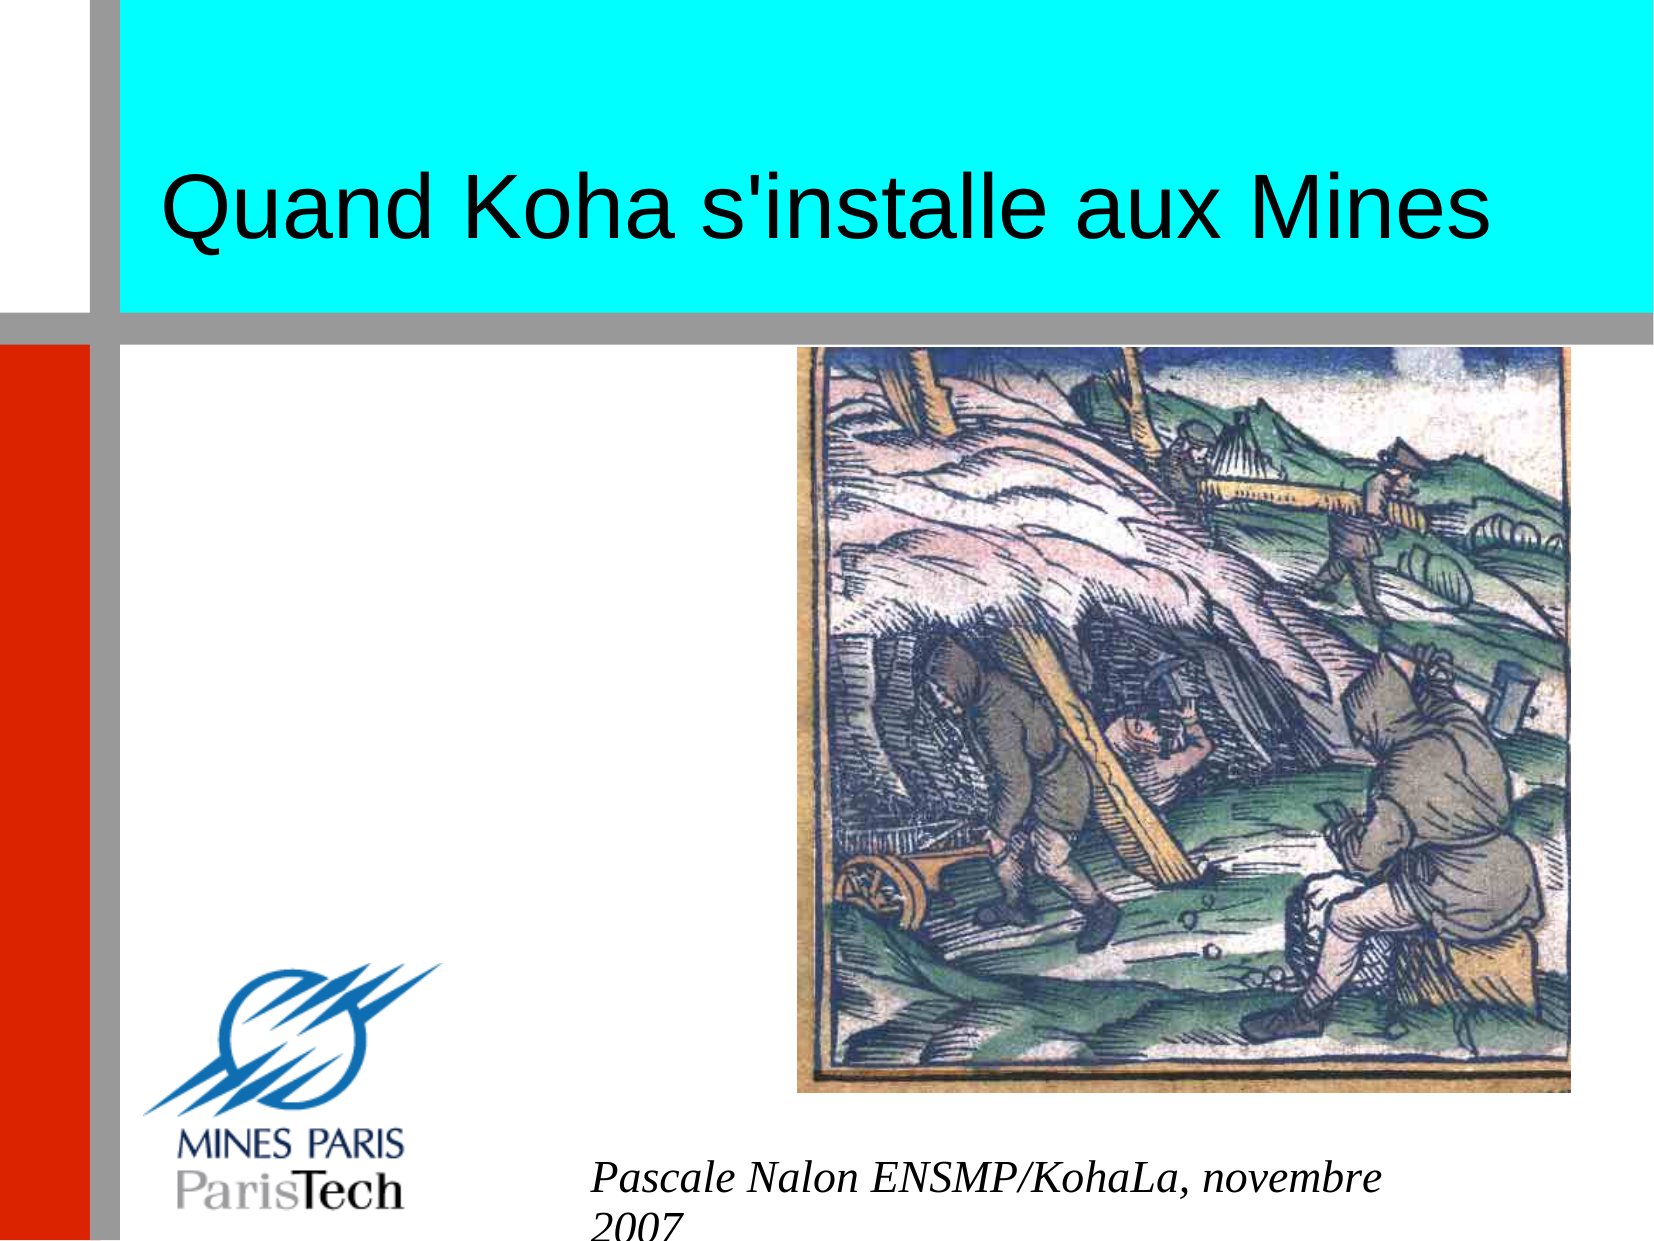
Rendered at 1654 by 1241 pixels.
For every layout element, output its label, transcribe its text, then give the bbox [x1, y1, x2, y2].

picture [797, 347, 1571, 1093]
text_box Pascale Nalon ENSMP/KohaLa, novembre 2007 [590, 1151, 1485, 1203]
title Quand Koha s'installe aux Mines [121, 102, 1534, 311]
picture [143, 963, 443, 1211]
